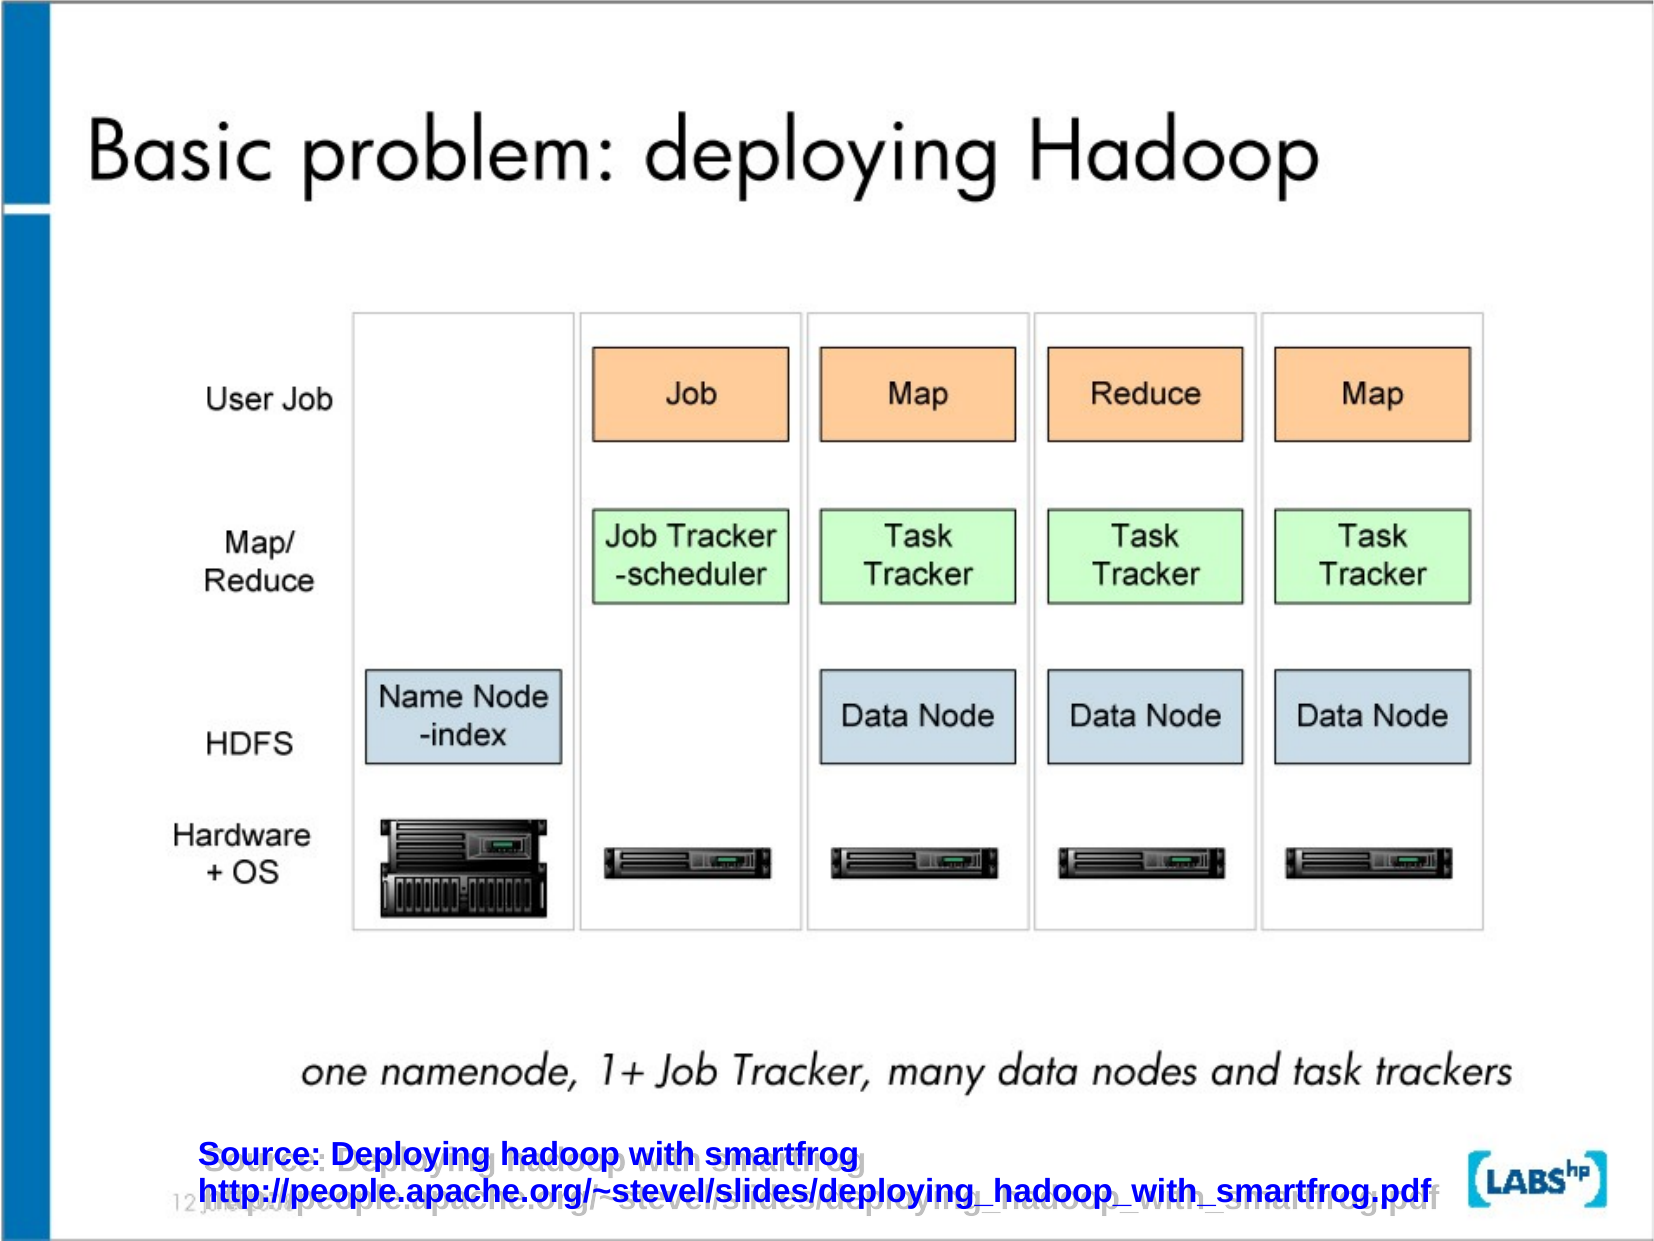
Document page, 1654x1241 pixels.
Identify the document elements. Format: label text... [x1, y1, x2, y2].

picture [0, 0, 1654, 1241]
text_box Source: Deploying hadoop with smartfrog http://people.apache.org/~stevel/slides/deploying_hadoop_with_smartfrog.pdf [183, 1128, 1512, 1220]
